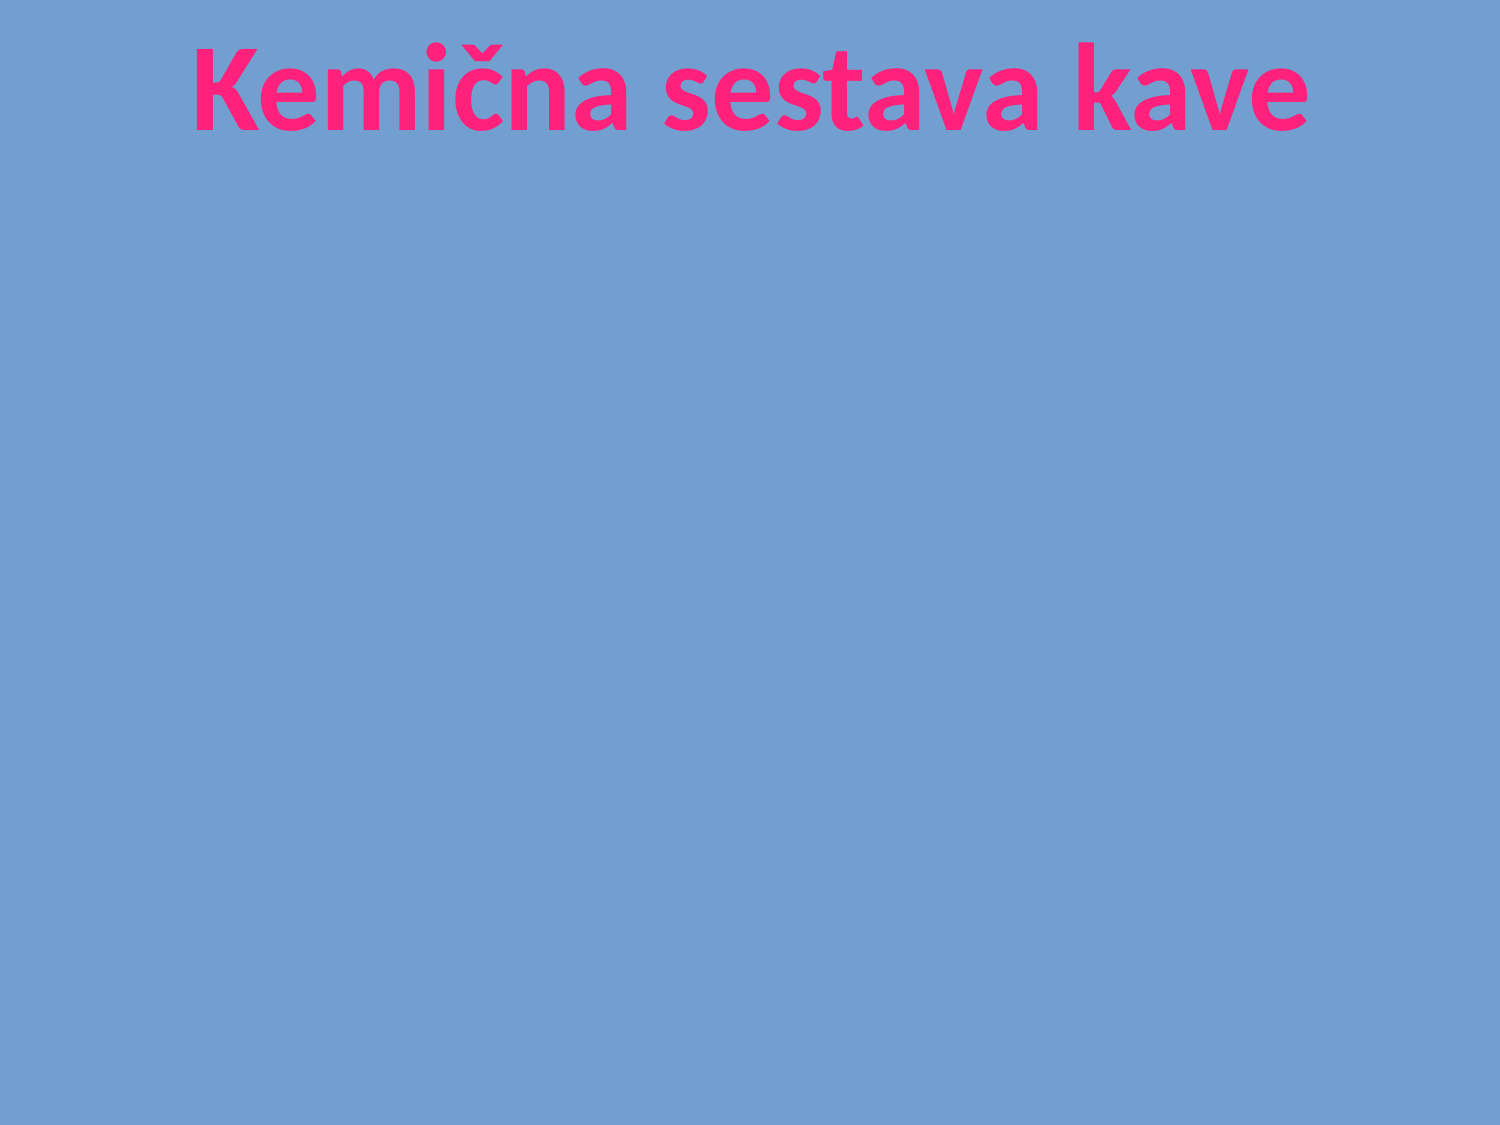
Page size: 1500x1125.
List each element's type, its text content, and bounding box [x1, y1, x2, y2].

title Kemična sestava kave [76, 0, 1427, 161]
